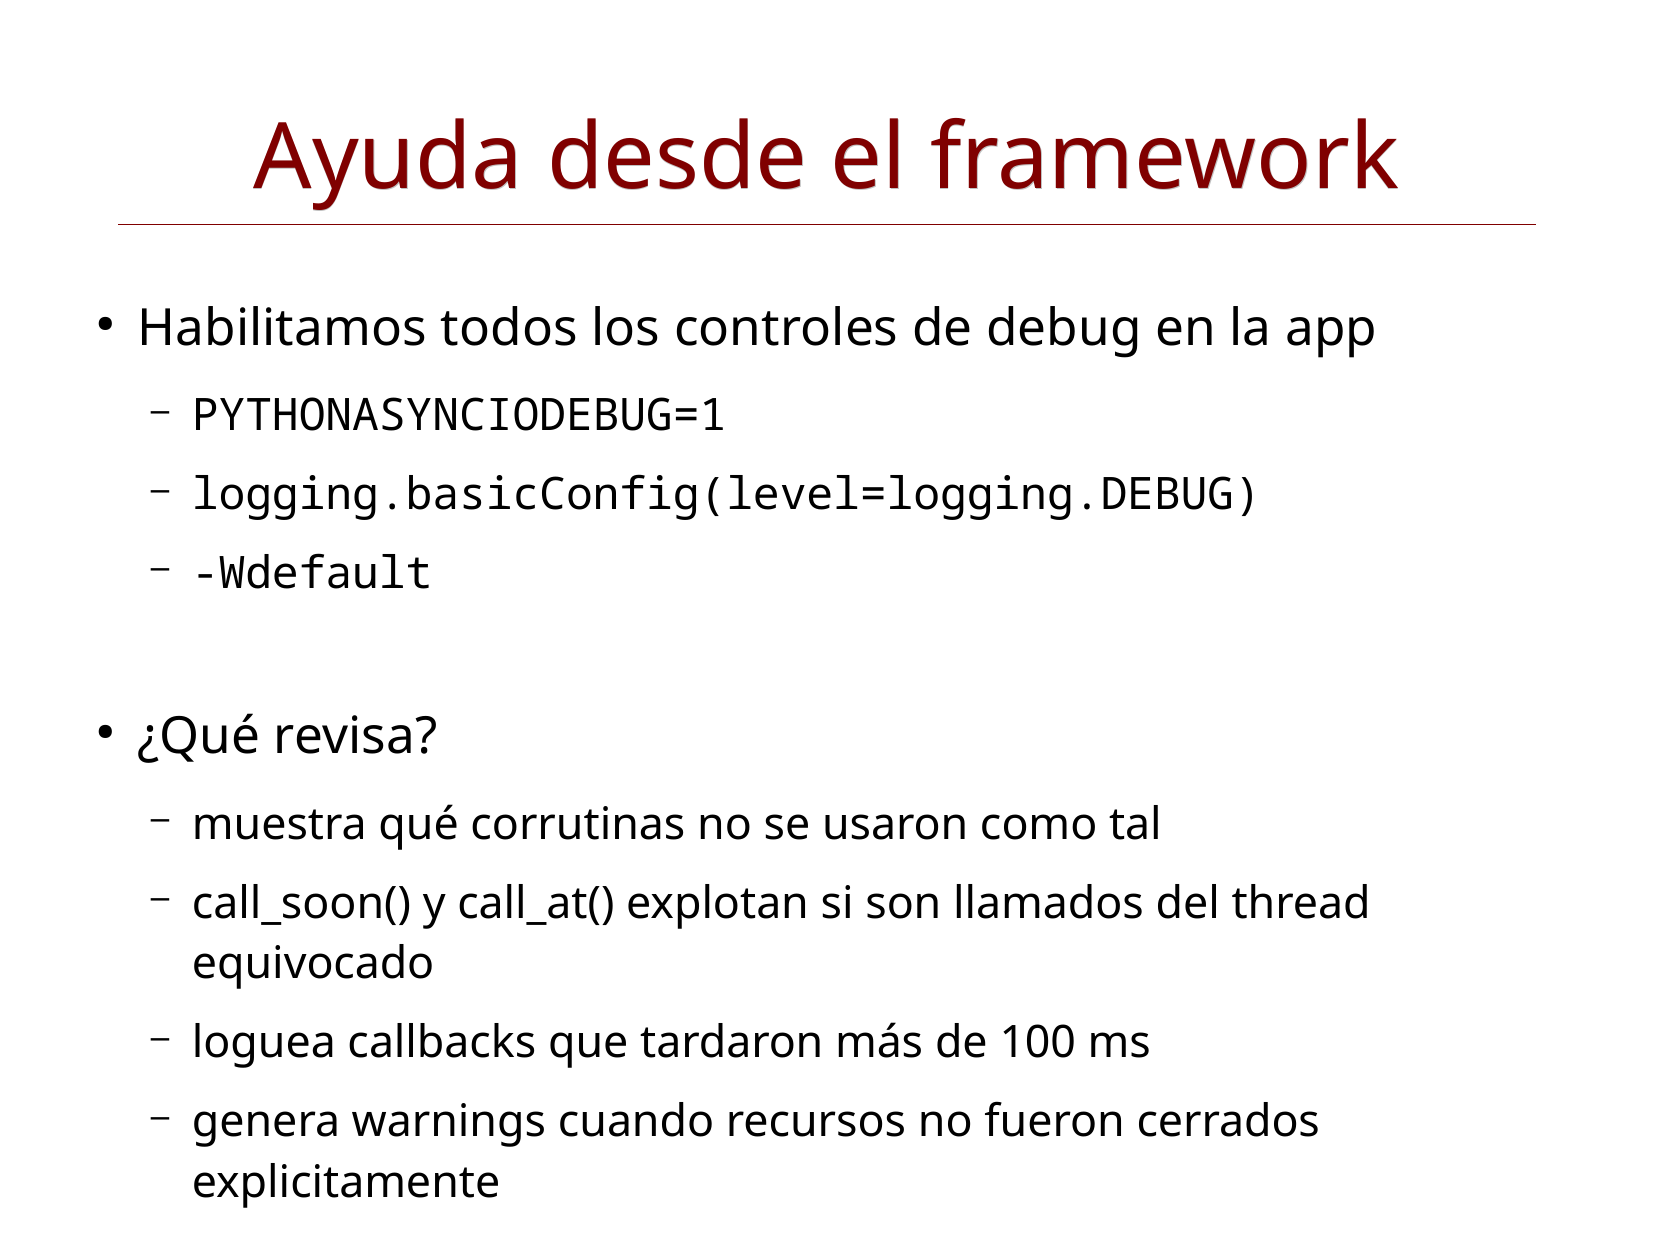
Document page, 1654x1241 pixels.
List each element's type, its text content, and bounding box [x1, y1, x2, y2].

list Habilitamos todos los controles de debug en la app PYTHONASYNCIODEBUG=1 logging.basicConfig(level=logging.DEBUG) -Wdefault ¿Qué revisa? muestra qué corrutinas no se usaron como tal call_soon() y call_at() explotan si son llamados del thread equivocado loguea callbacks que tardaron más de 100 ms genera warnings cuando recursos no fueron cerrados explicitamente [82, 290, 1571, 1217]
title Ayuda desde el framework [82, 49, 1571, 257]
